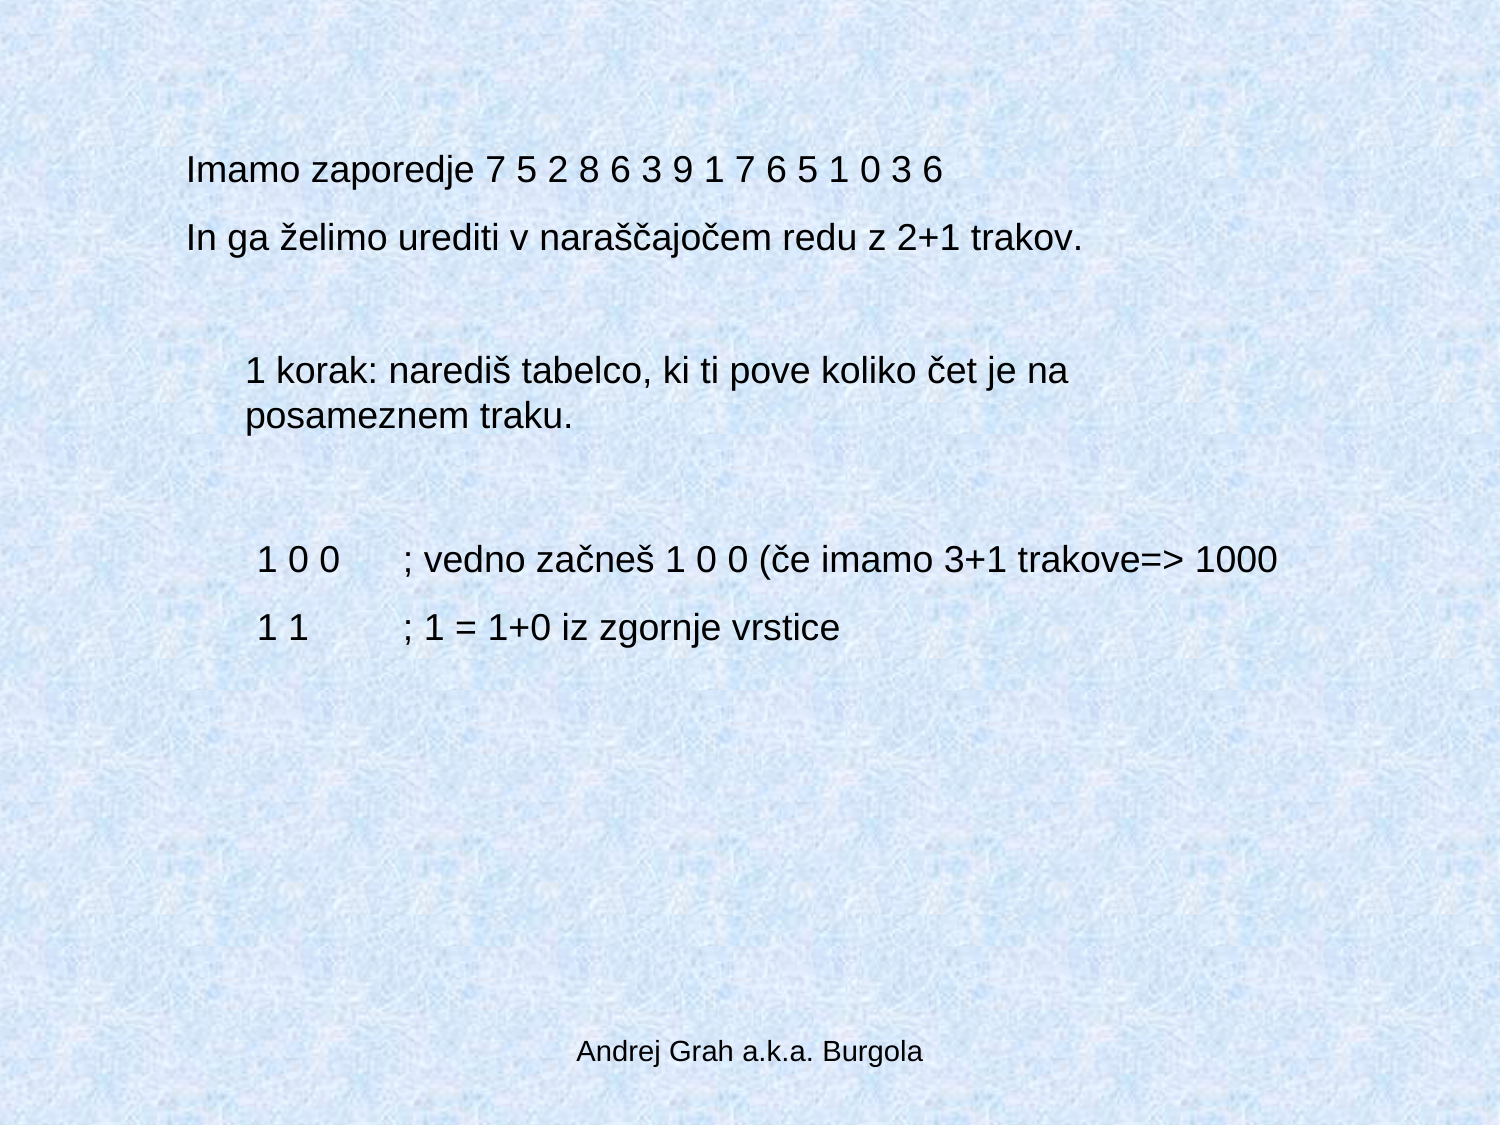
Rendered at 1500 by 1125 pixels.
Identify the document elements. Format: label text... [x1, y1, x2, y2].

picture [0, 0, 1500, 1125]
text_box 1 korak: narediš tabelco, ki ti pove koliko čet je na posameznem traku. [230, 337, 1223, 444]
text_box 1 0 0 ; vedno začneš 1 0 0 (če imamo 3+1 trakove=> 1000 1 1 ; 1 = 1+0 iz zgornje vrstice [242, 527, 1400, 656]
text_box Andrej Grah a.k.a. Burgola [512, 1024, 988, 1103]
text_box Imamo zaporedje 7 5 2 8 6 3 9 1 7 6 5 1 0 3 6 In ga želimo urediti v naraščajočem redu z 2+1 trakov. [171, 137, 1223, 267]
